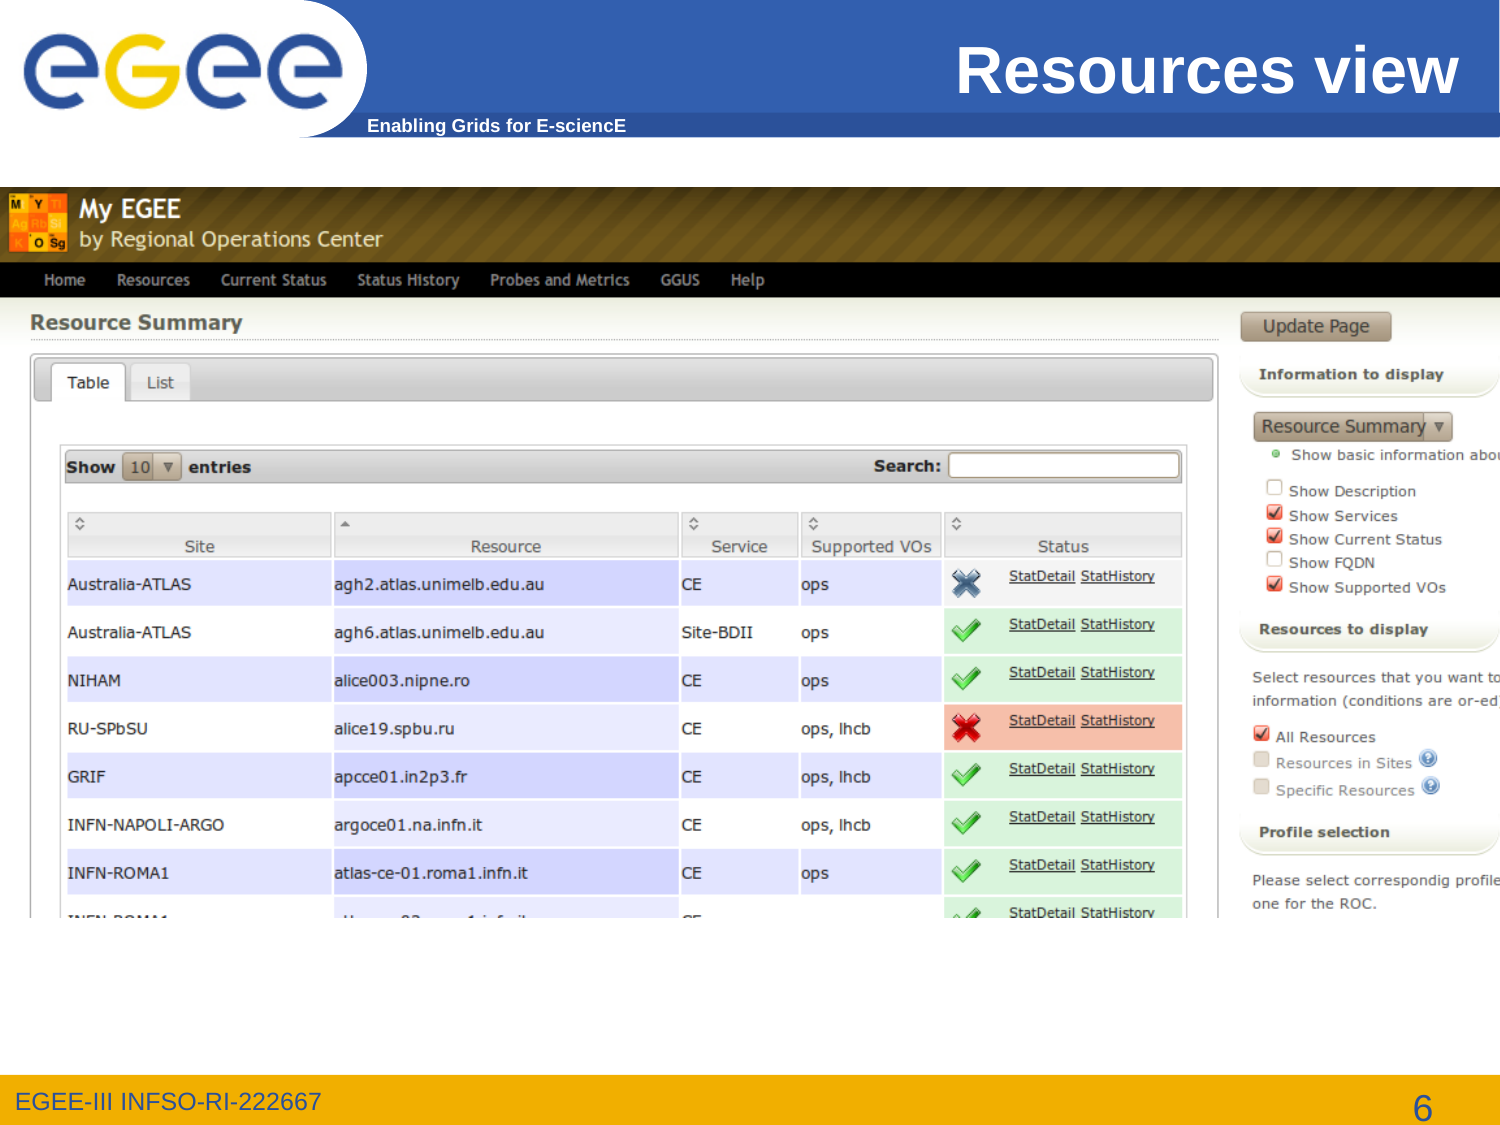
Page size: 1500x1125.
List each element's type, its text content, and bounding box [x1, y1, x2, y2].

picture [0, 187, 1500, 918]
picture [18, 30, 349, 112]
title Resources view [369, 10, 1475, 124]
